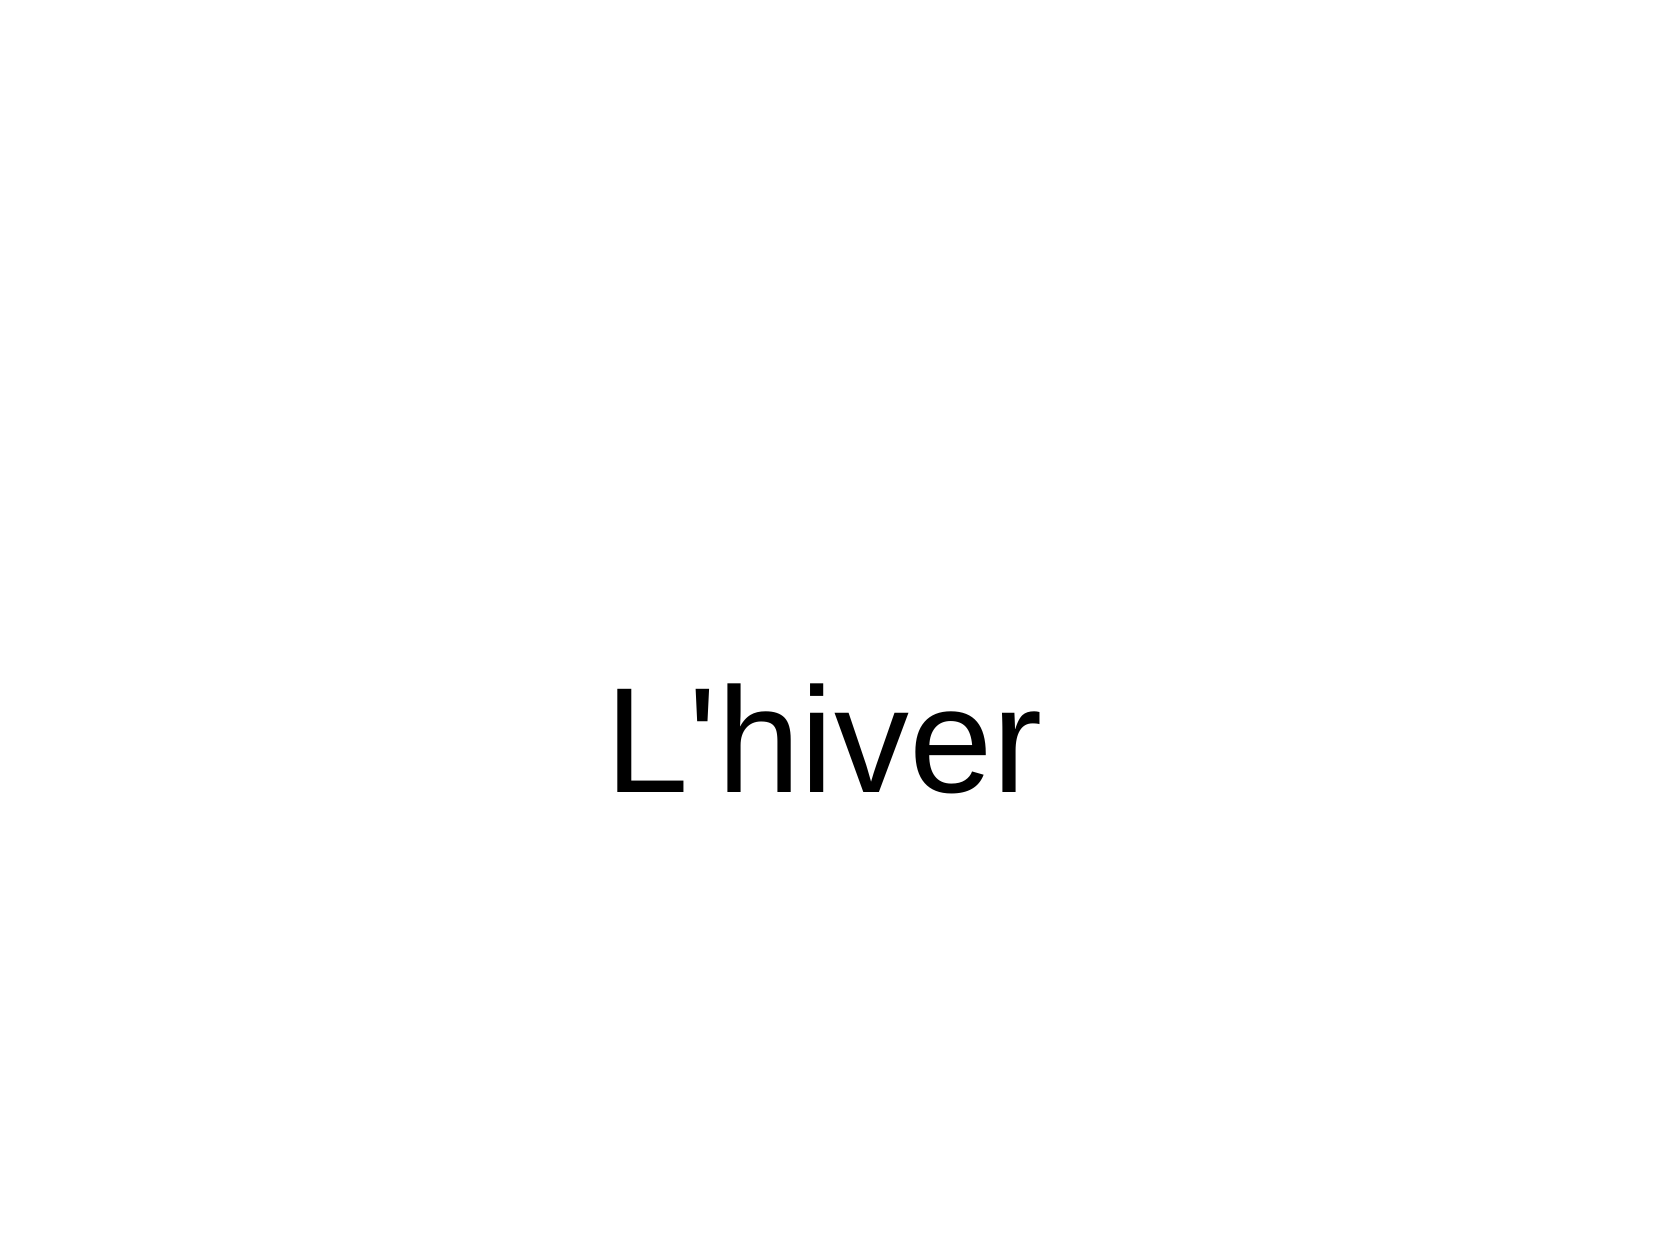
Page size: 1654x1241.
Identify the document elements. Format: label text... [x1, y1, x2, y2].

text_box L'hiver [590, 649, 1506, 832]
